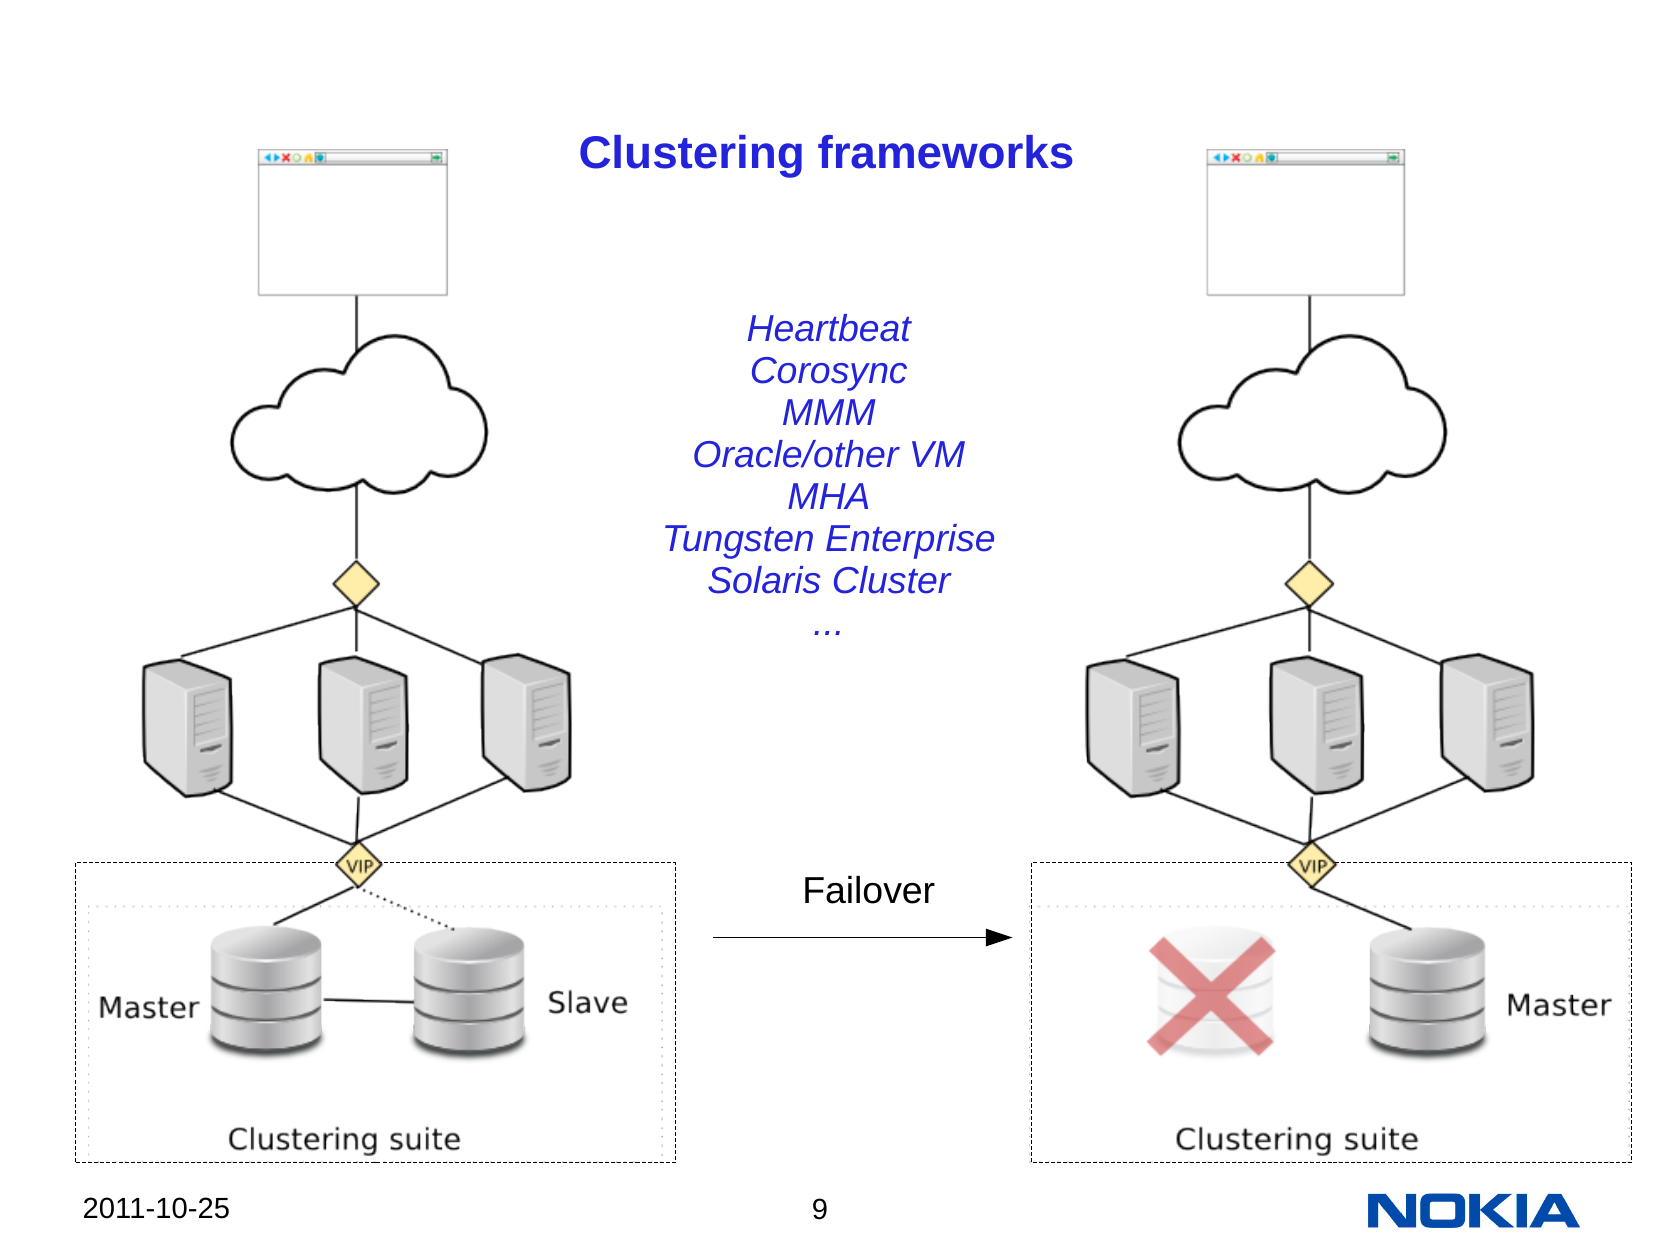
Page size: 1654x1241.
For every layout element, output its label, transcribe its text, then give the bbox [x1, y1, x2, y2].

picture [1029, 149, 1630, 1163]
text_box Heartbeat Corosync MMM Oracle/other VM MHA Tungsten Enterprise Solaris Cluster ... [603, 300, 1054, 826]
picture [1347, 1184, 1601, 1233]
title Clustering frameworks [82, 49, 1571, 257]
text_box Failover [787, 862, 976, 920]
picture [88, 149, 663, 1163]
